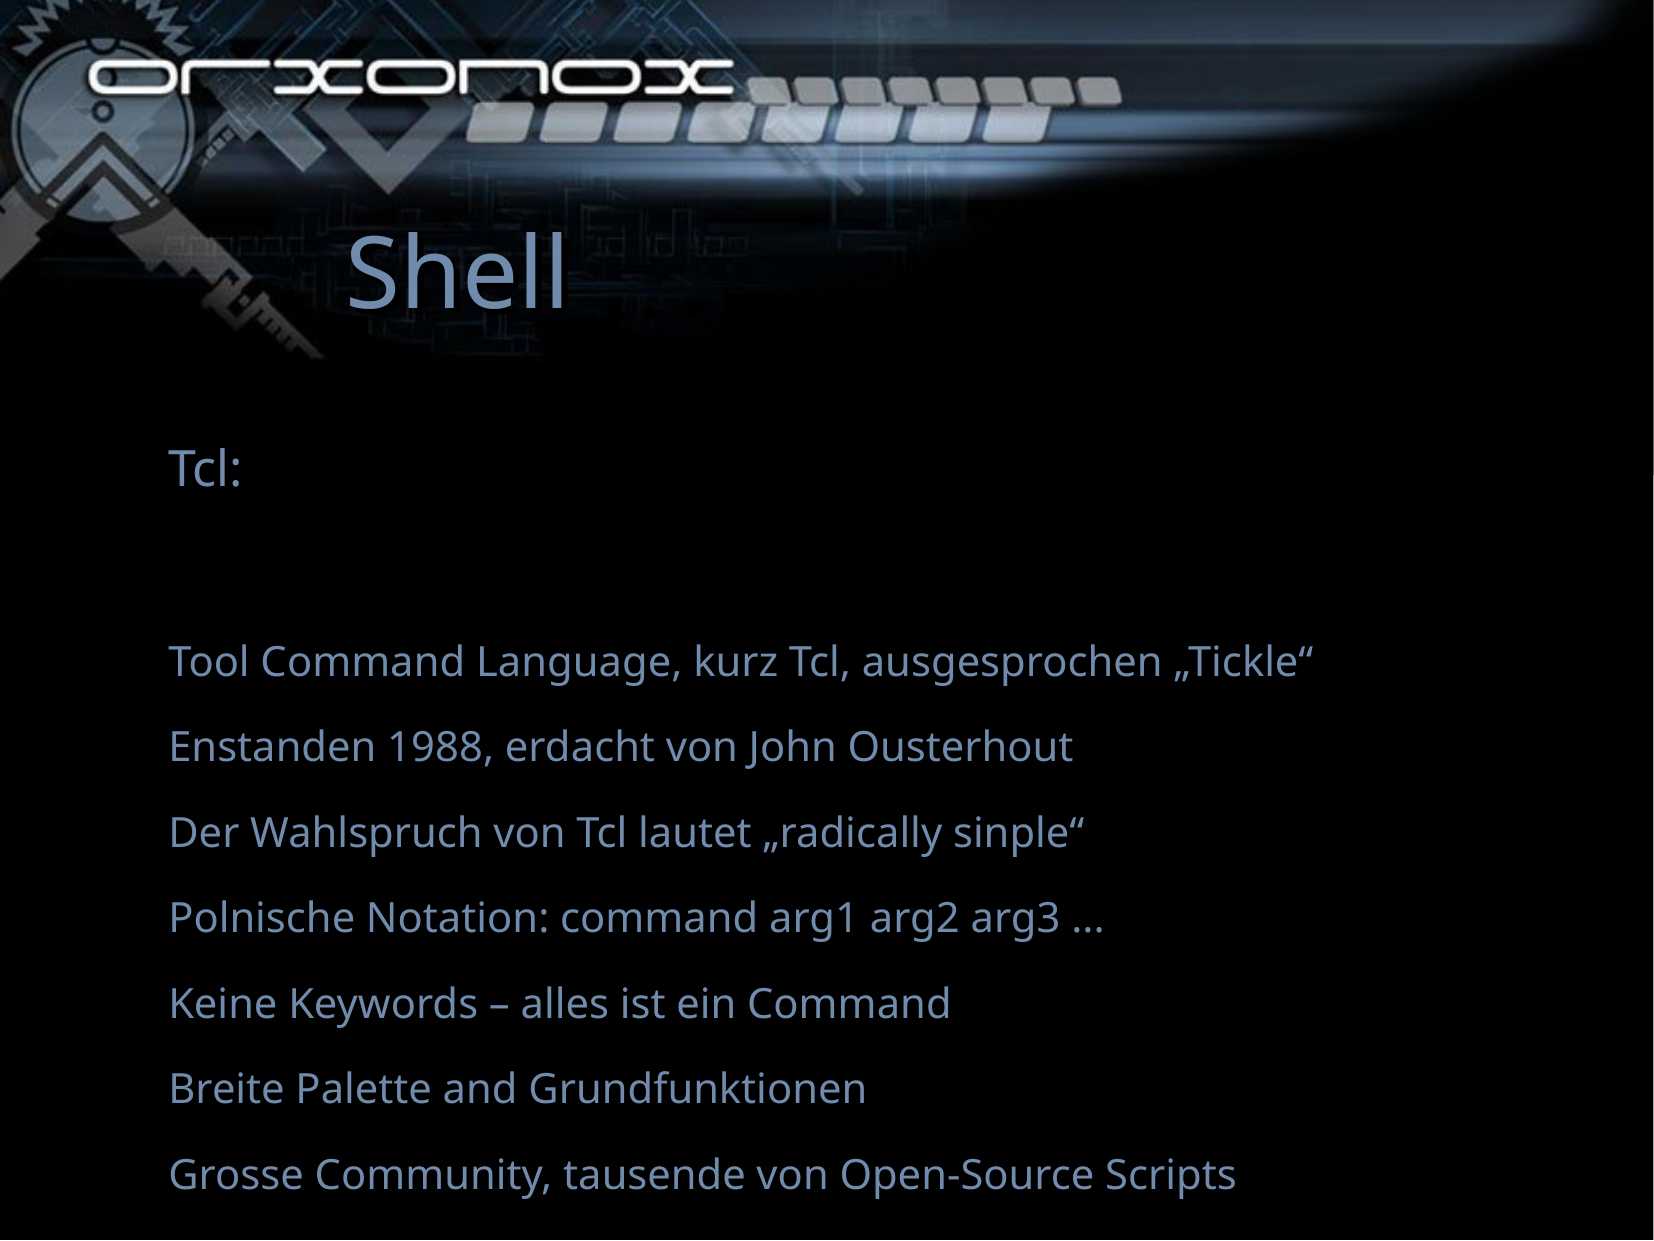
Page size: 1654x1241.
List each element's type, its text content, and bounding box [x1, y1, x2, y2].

text_box Tcl: Tool Command Language, kurz Tcl, ausgesprochen „Tickle“ Enstanden 1988, erdacht von John Ousterhout Der Wahlspruch von Tcl lautet „radically sinple“ Polnische Notation: command arg1 arg2 arg3 ... Keine Keywords – alles ist ein Command Breite Palette and Grundfunktionen Grosse Community, tausende von Open-Source Scripts [118, 391, 1506, 1152]
text_box Shell [330, 194, 1306, 250]
picture [0, 0, 1654, 475]
